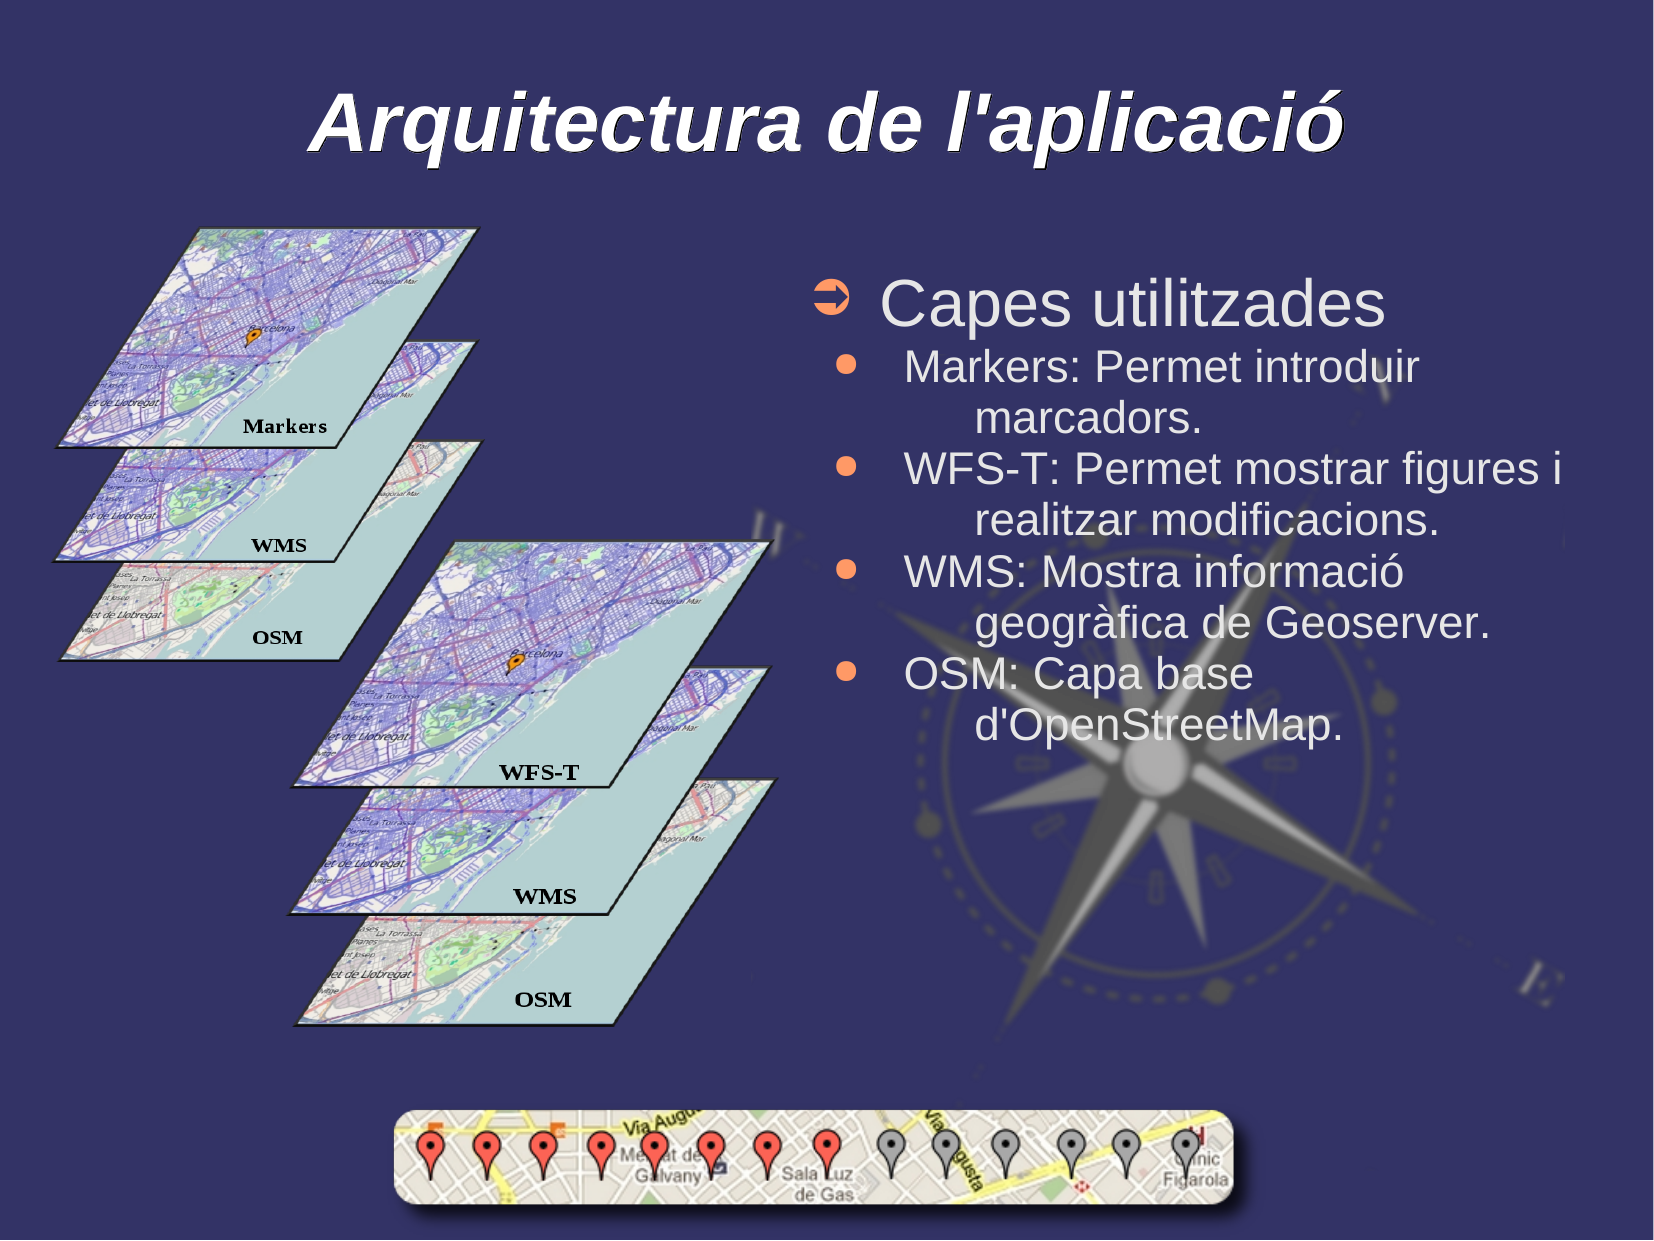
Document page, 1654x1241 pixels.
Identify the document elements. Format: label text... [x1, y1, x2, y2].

list Capes utilitzades Markers: Permet introduir marcadors. WFS-T: Permet mostrar figures i realitzar modificacions. WMS: Mostra informació geogràfica de Geoserver. OSM: Capa base d'OpenStreetMap. [797, 265, 1570, 1184]
title Arquitectura de l'aplicació [121, 19, 1534, 227]
picture [29, 177, 1270, 1241]
